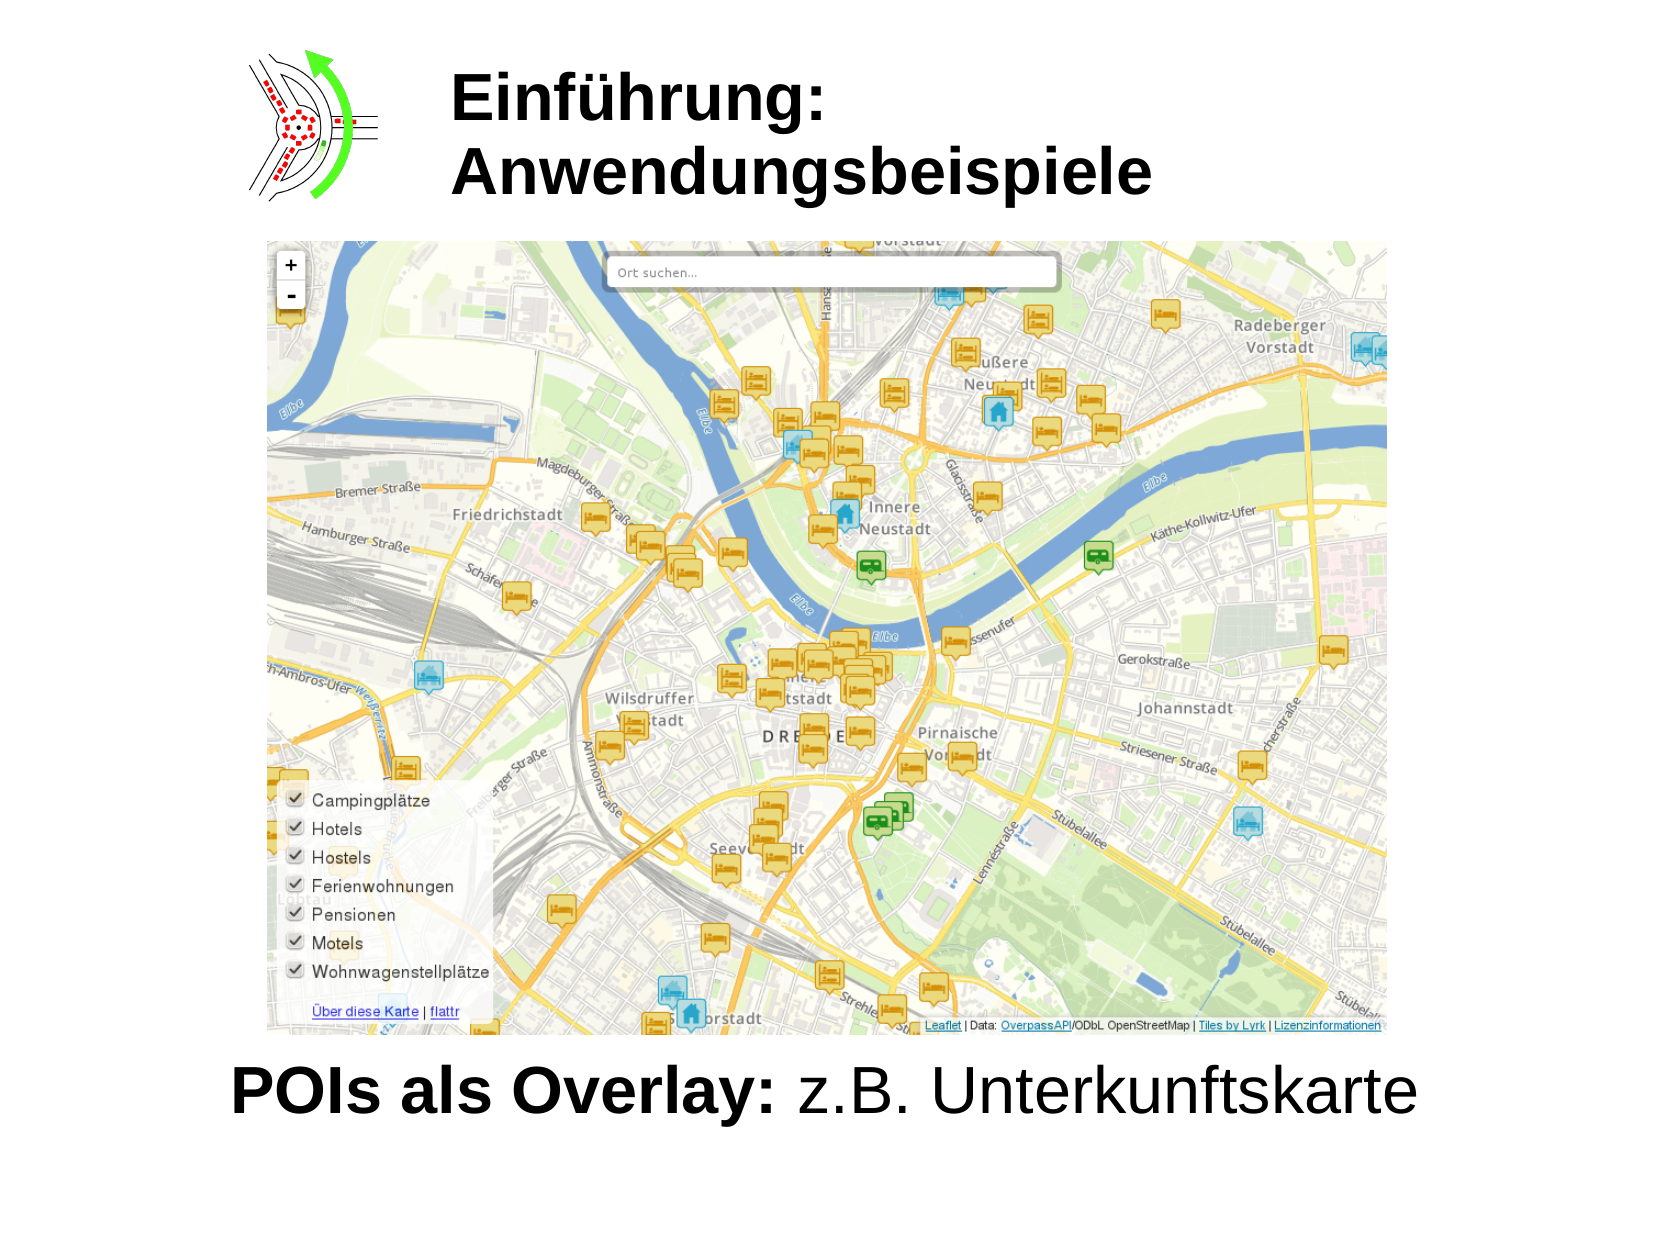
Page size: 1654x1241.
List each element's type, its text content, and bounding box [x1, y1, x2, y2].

text_box Einführung: Anwendungsbeispiele [435, 52, 1171, 217]
picture [232, 49, 390, 206]
picture [267, 241, 1387, 1036]
text_box POIs als Overlay: z.B. Unterkunftskarte [215, 1045, 1439, 1135]
